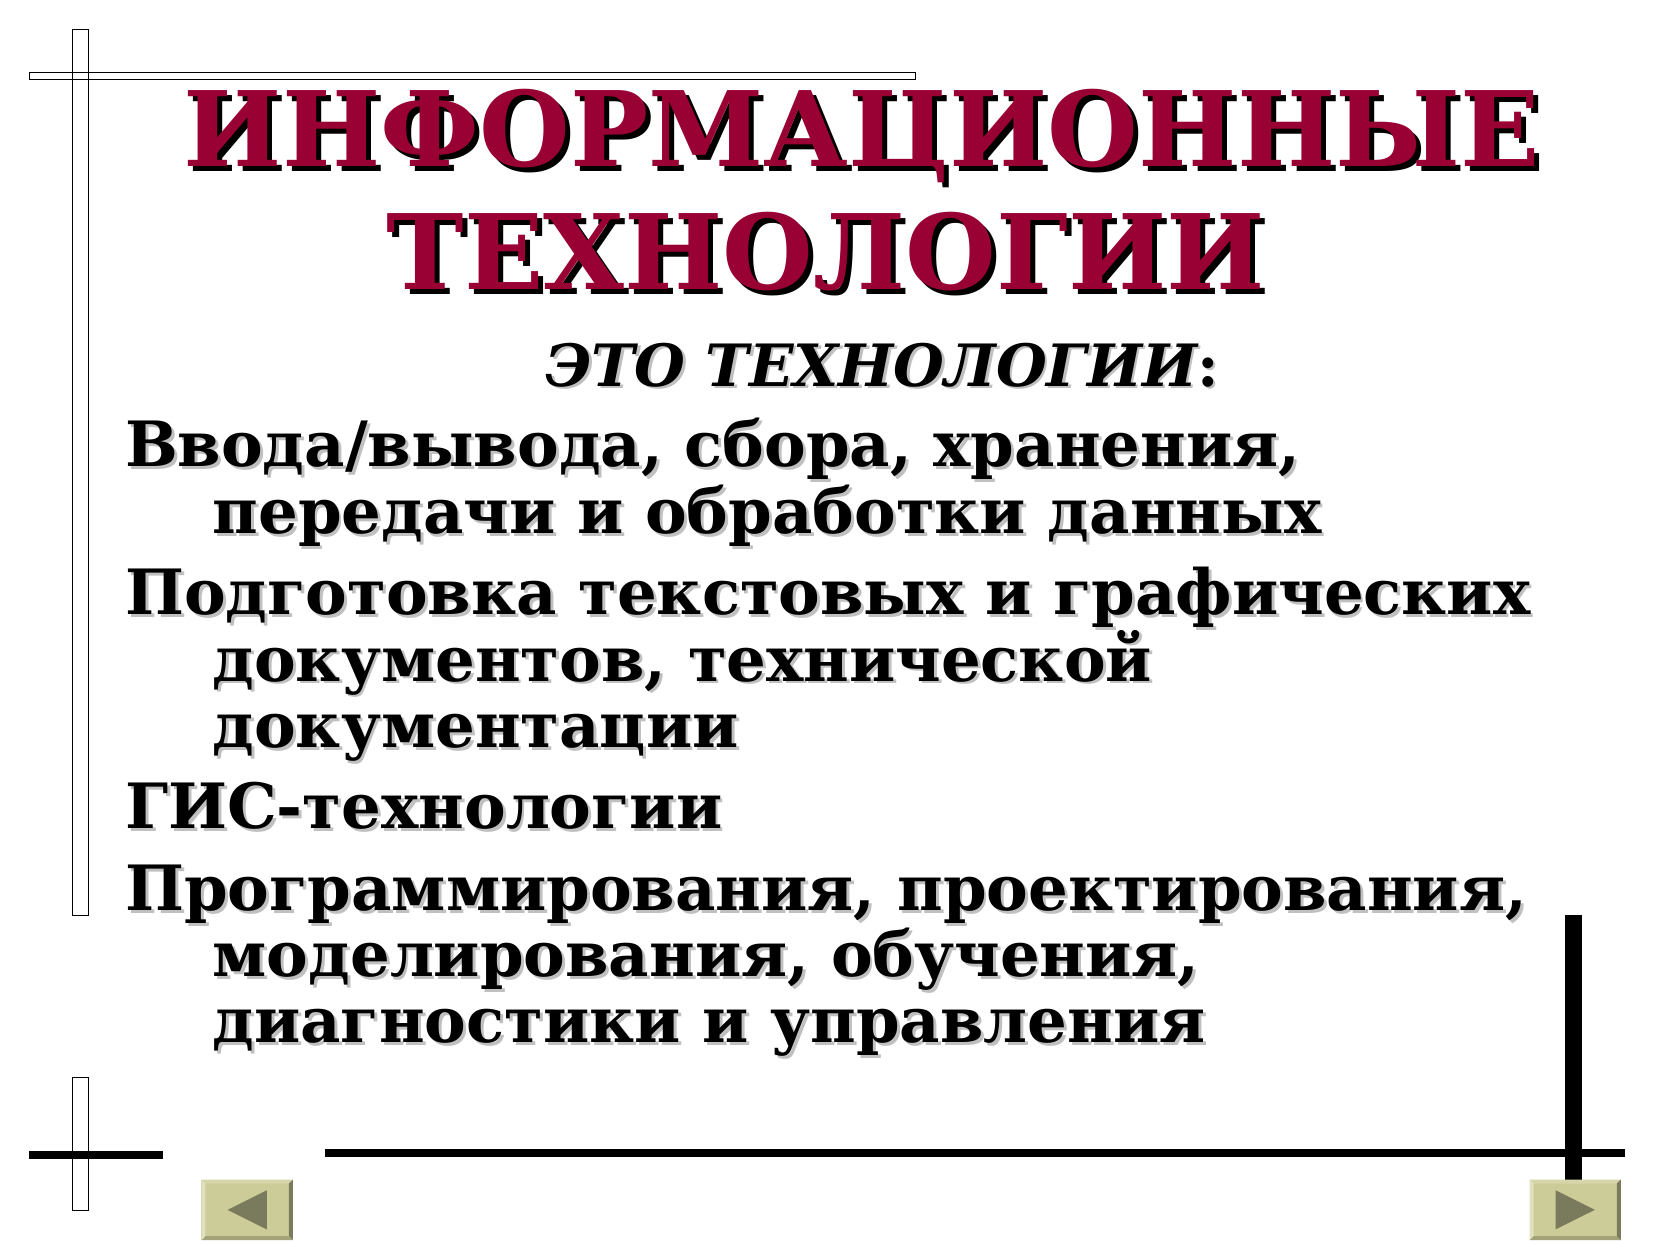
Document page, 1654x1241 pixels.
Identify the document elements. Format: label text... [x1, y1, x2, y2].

text_box [202, 1179, 293, 1241]
list ЭТО ТЕХНОЛОГИИ: Ввода/вывода, сбора, хранения, передачи и обработки данных Подготовка текстовых и графических документов, технической документации ГИС-технологии Программирования, проектирования, моделирования, обучения, диагностики и управления [110, 329, 1654, 1087]
title ИНФОРМАЦИОННЫЕ ТЕХНОЛОГИИ [71, 43, 1654, 462]
text_box [1530, 1179, 1621, 1241]
